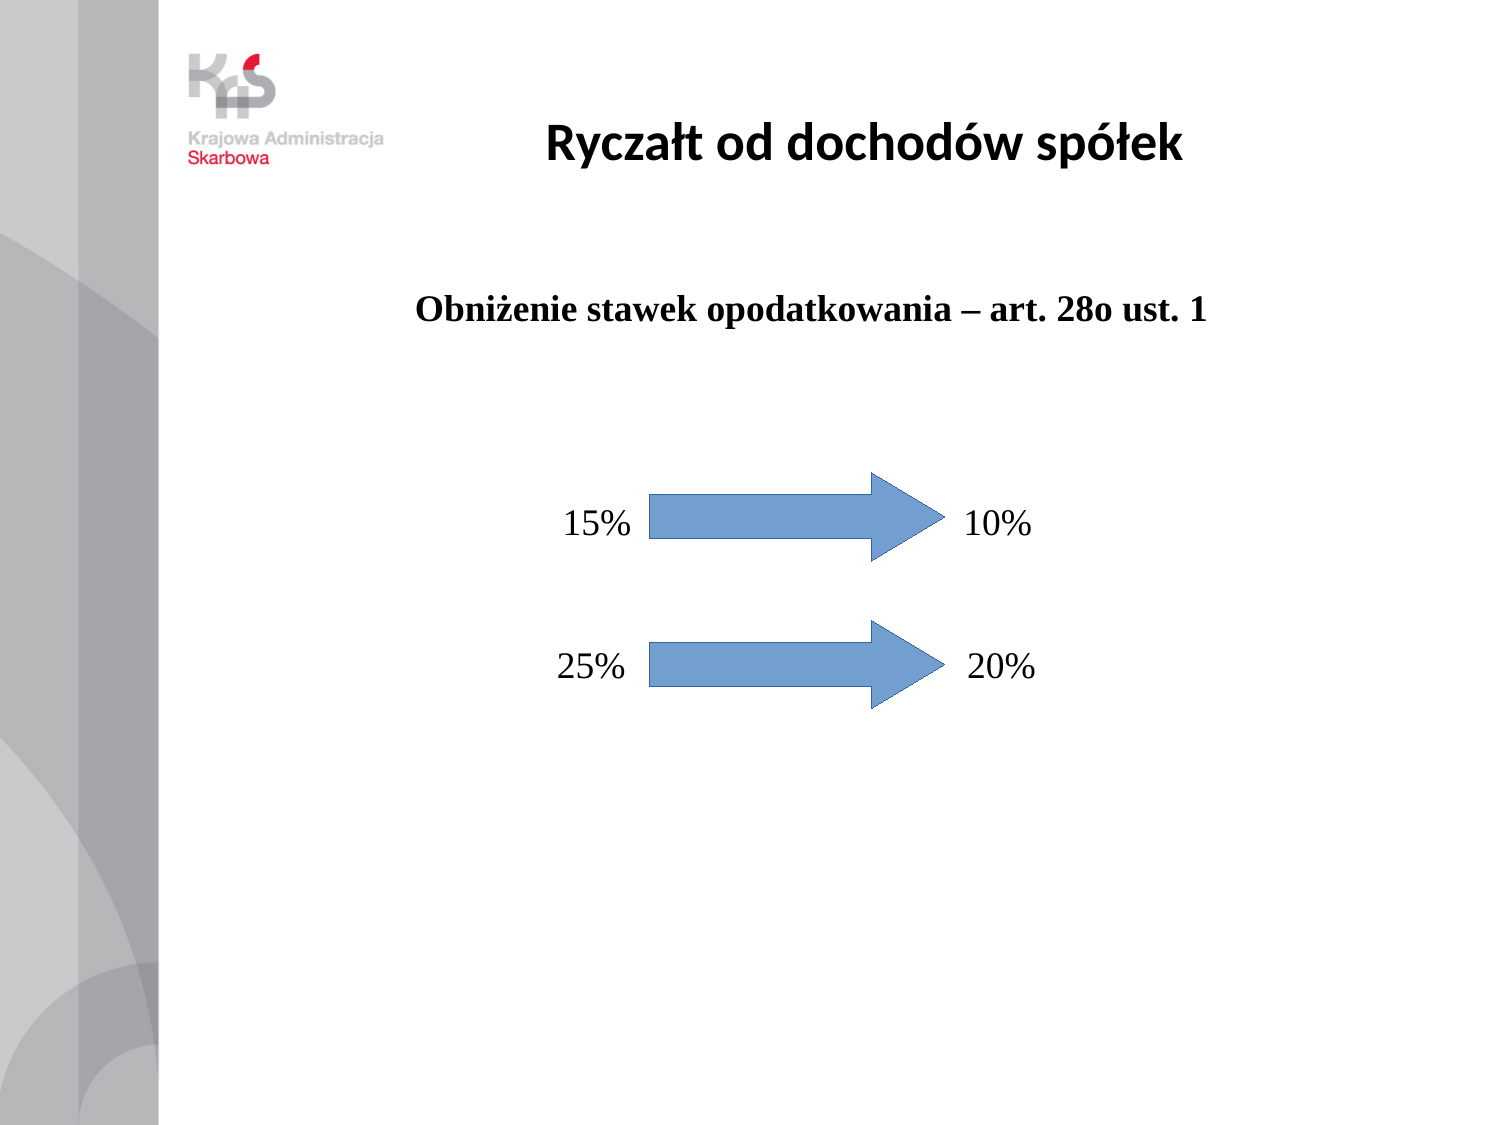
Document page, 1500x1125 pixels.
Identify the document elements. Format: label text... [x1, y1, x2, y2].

text_box [649, 472, 945, 562]
picture [0, 0, 1500, 1125]
subtitle Obniżenie stawek opodatkowania – art. 28o ust. 1 15% 10% 25% 20% [205, 0, 1418, 975]
text_box [649, 620, 945, 709]
